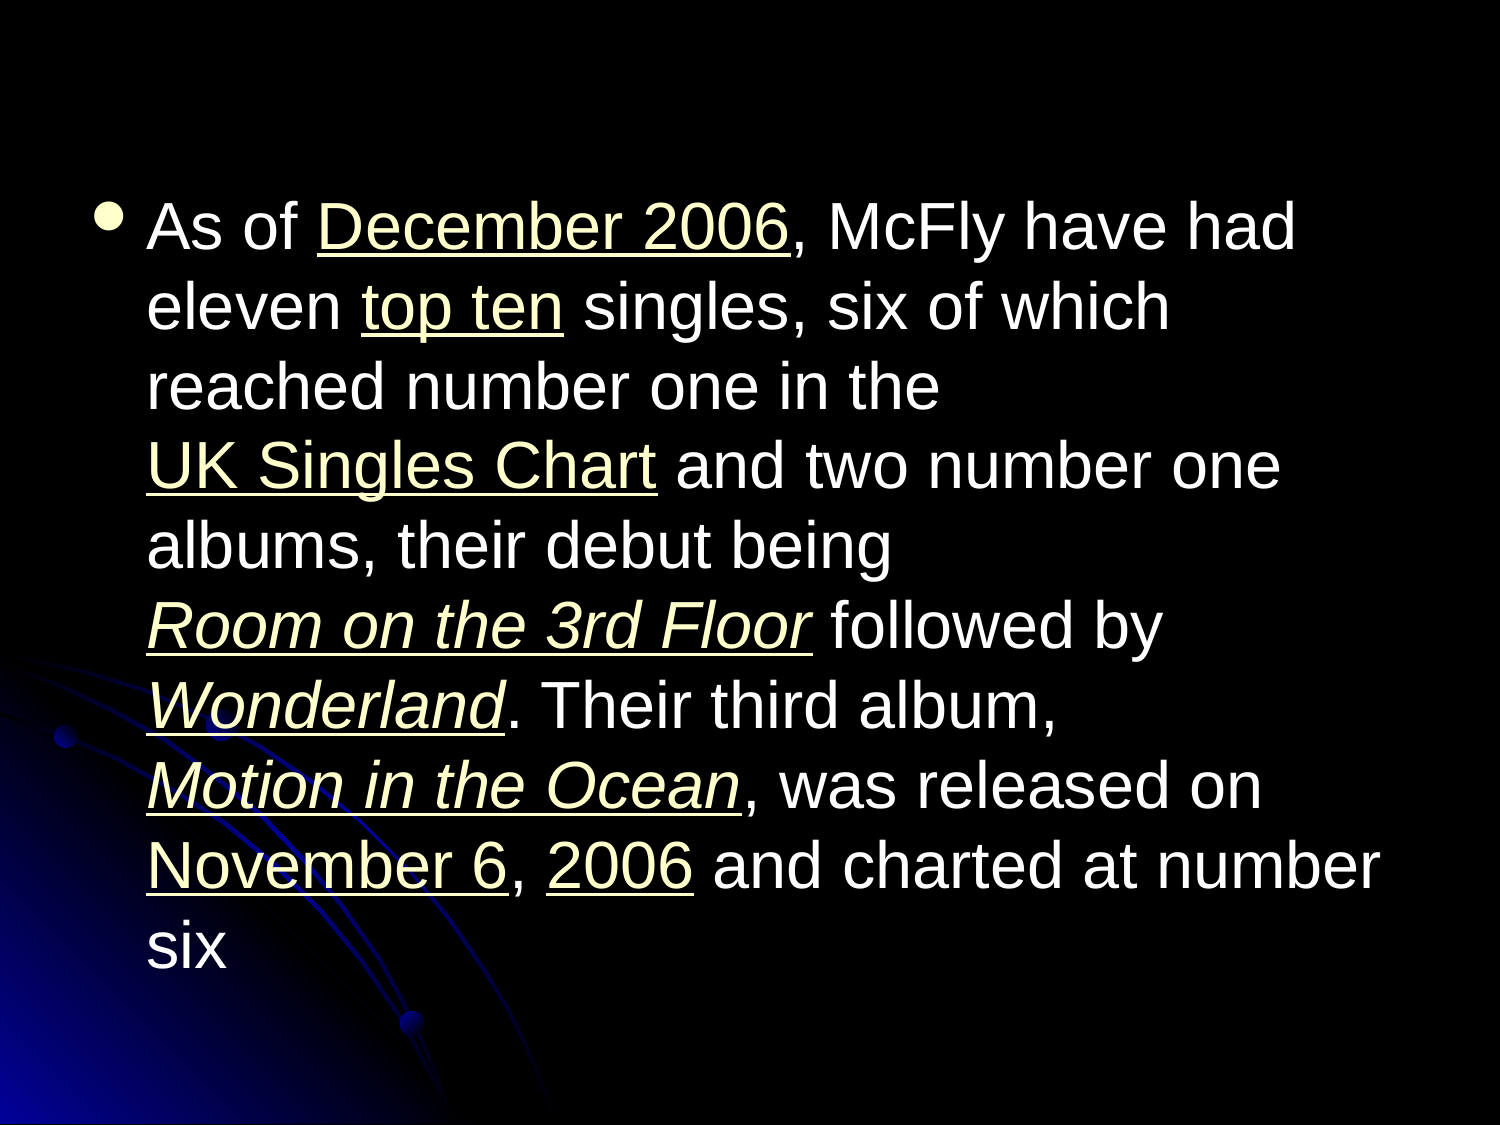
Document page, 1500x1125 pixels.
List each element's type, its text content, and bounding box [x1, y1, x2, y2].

list As of December 2006, McFly have had eleven top ten singles, six of which reached number one in the UK Singles Chart and two number one albums, their debut being Room on the 3rd Floor followed by Wonderland. Their third album, Motion in the Ocean, was released on November 6, 2006 and charted at number six [75, 174, 1425, 919]
